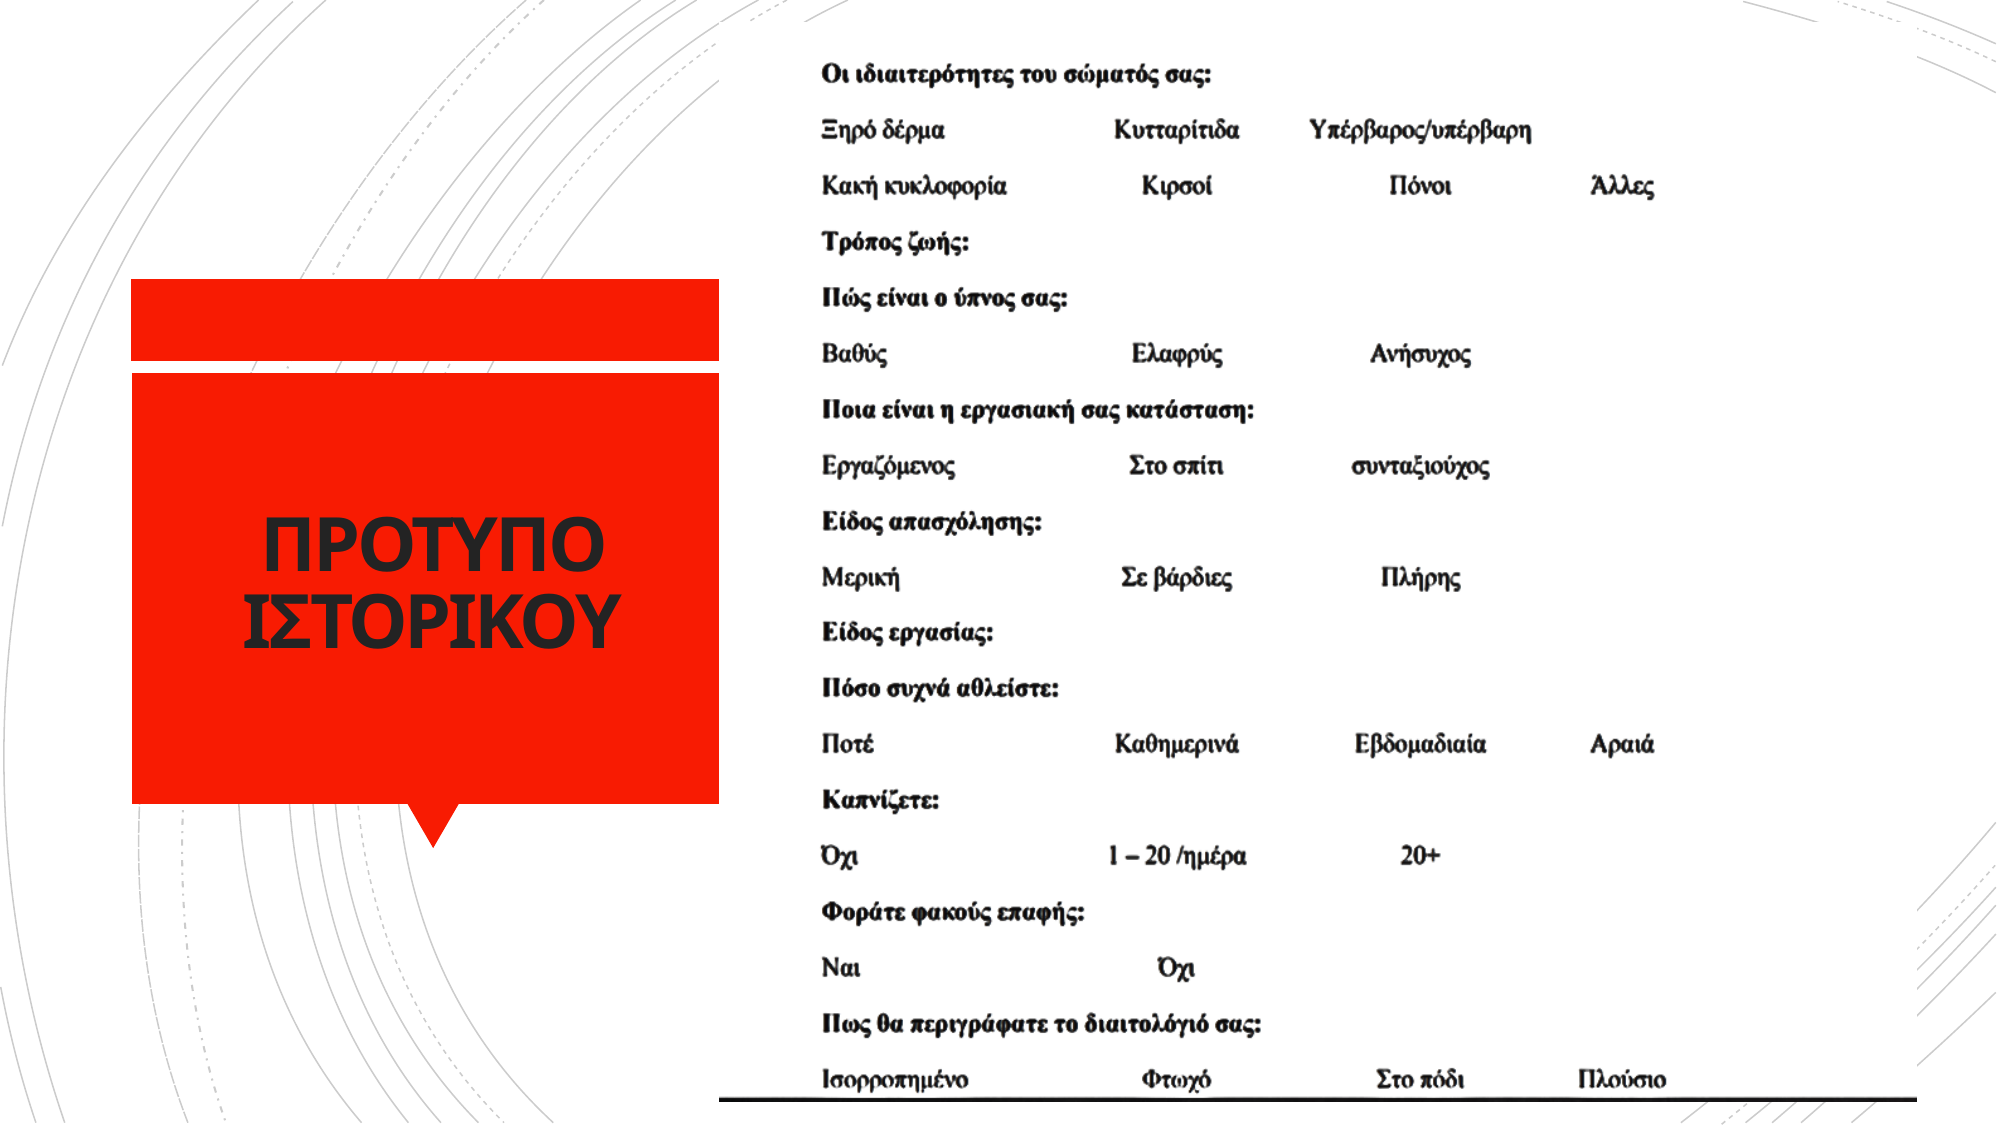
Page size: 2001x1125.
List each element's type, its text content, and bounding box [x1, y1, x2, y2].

title ΠΡΟΤΥΠΟ ΙΣΤΟΡΙΚΟΥ [145, 385, 719, 789]
picture [719, 22, 1917, 1103]
